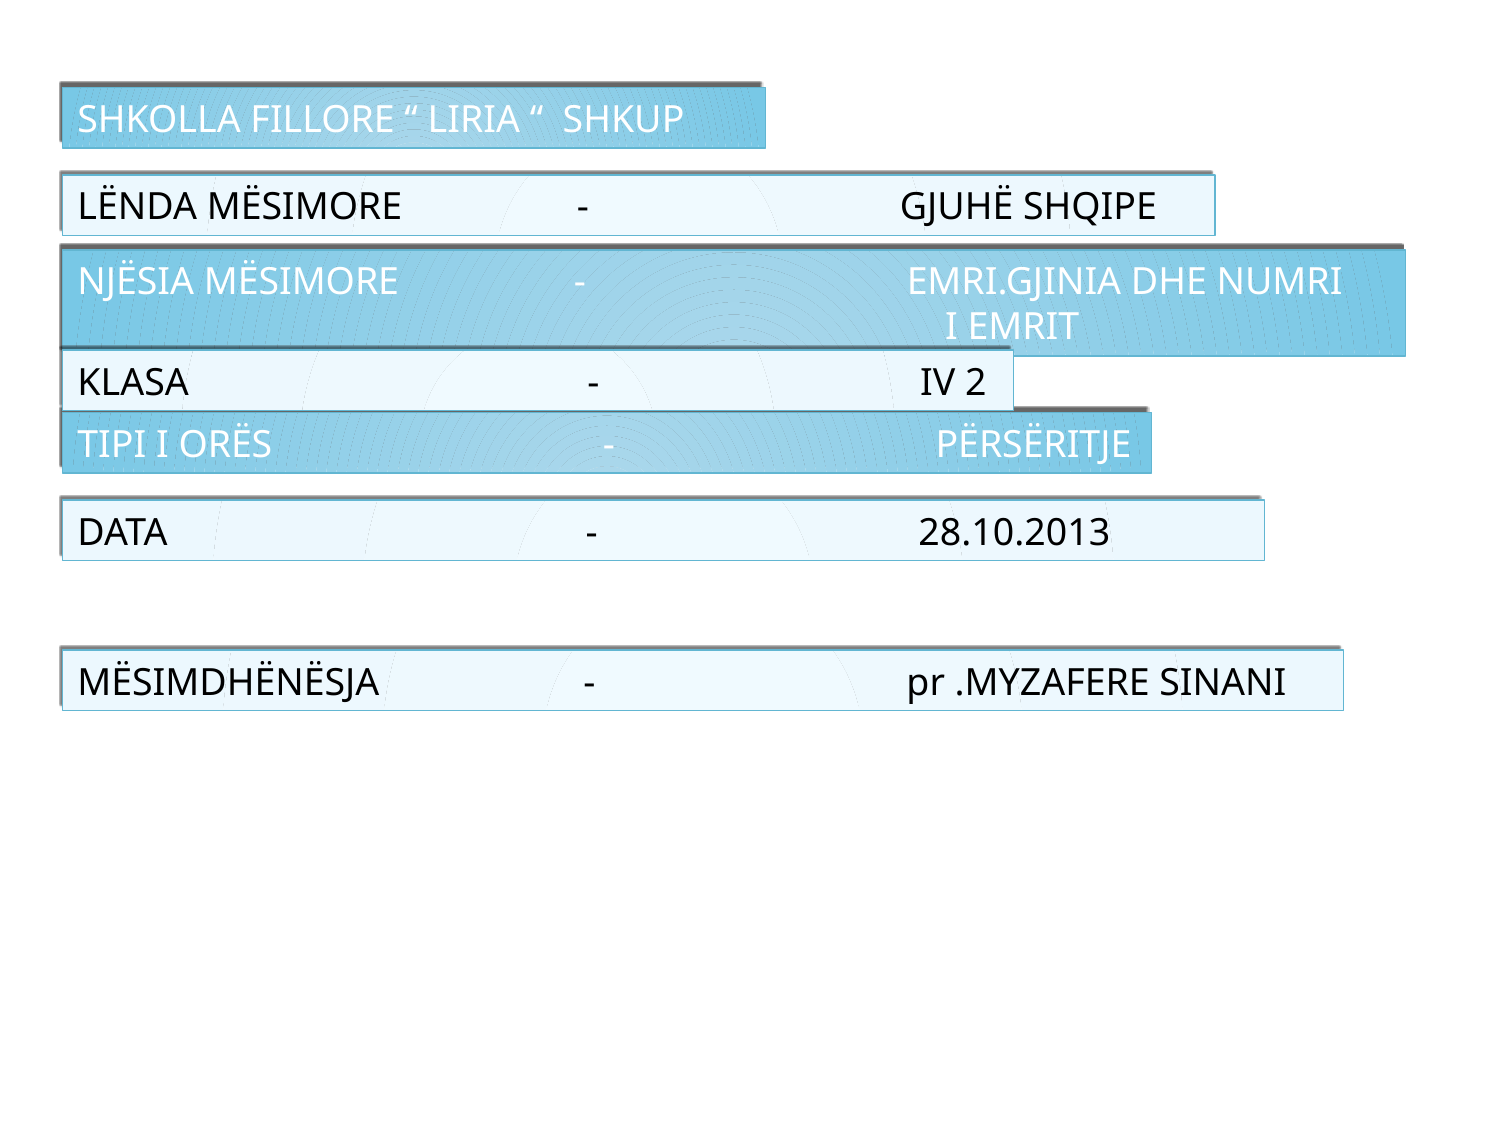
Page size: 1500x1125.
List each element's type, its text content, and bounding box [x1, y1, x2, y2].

text_box TIPI I ORËS - PËRSËRITJE [62, 412, 1152, 474]
text_box NJËSIA MËSIMORE - EMRI.GJINIA DHE NUMRI I EMRIT [62, 249, 1406, 356]
text_box KLASA - IV 2 [62, 350, 1014, 411]
text_box SHKOLLA FILLORE “ LIRIA “ SHKUP [62, 87, 766, 149]
text_box LËNDA MËSIMORE - GJUHË SHQIPE [62, 174, 1216, 236]
text_box DATA - 28.10.2013 [62, 500, 1240, 561]
text_box MËSIMDHËNËSJA - pr .MYZAFERE SINANI [62, 650, 1344, 711]
